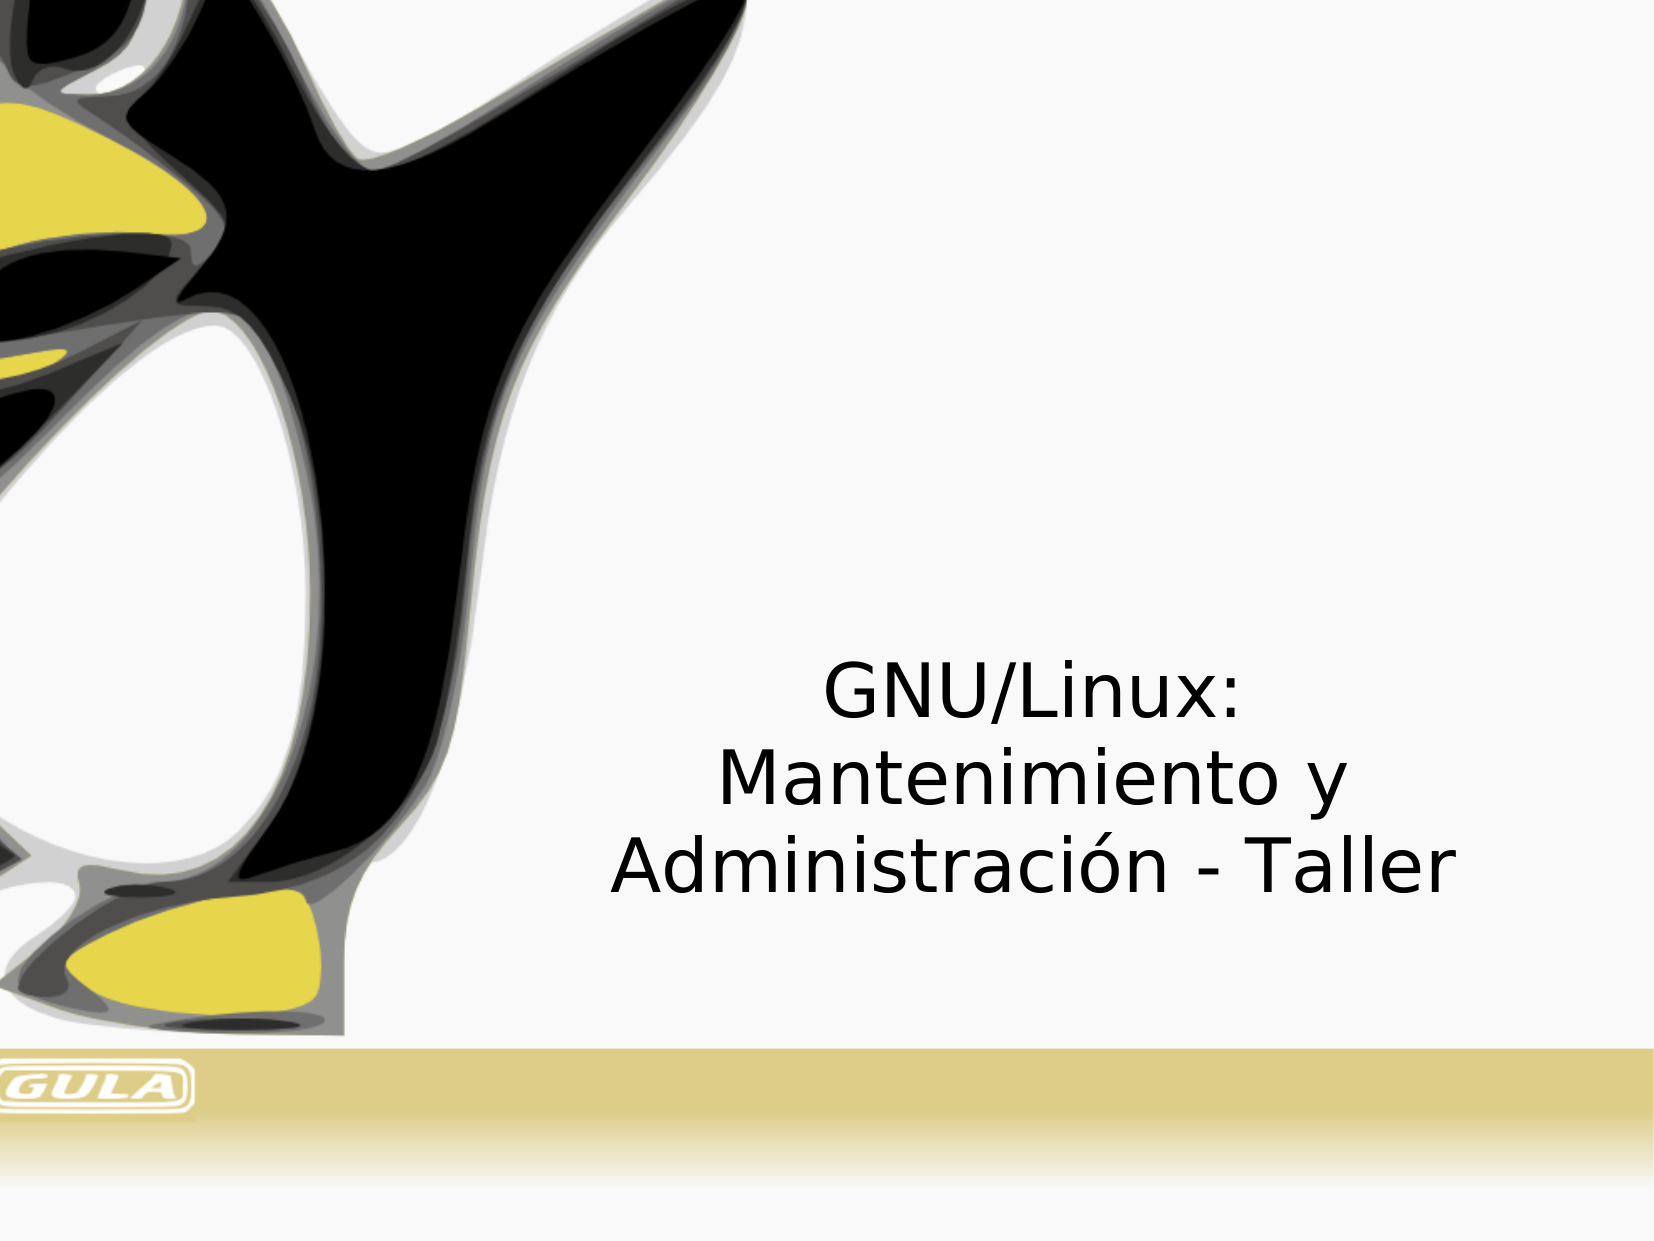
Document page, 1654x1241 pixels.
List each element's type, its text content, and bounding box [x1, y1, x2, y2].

title GNU/Linux: Mantenimiento y Administración - Taller [442, 648, 1625, 910]
picture [0, 0, 1654, 1241]
